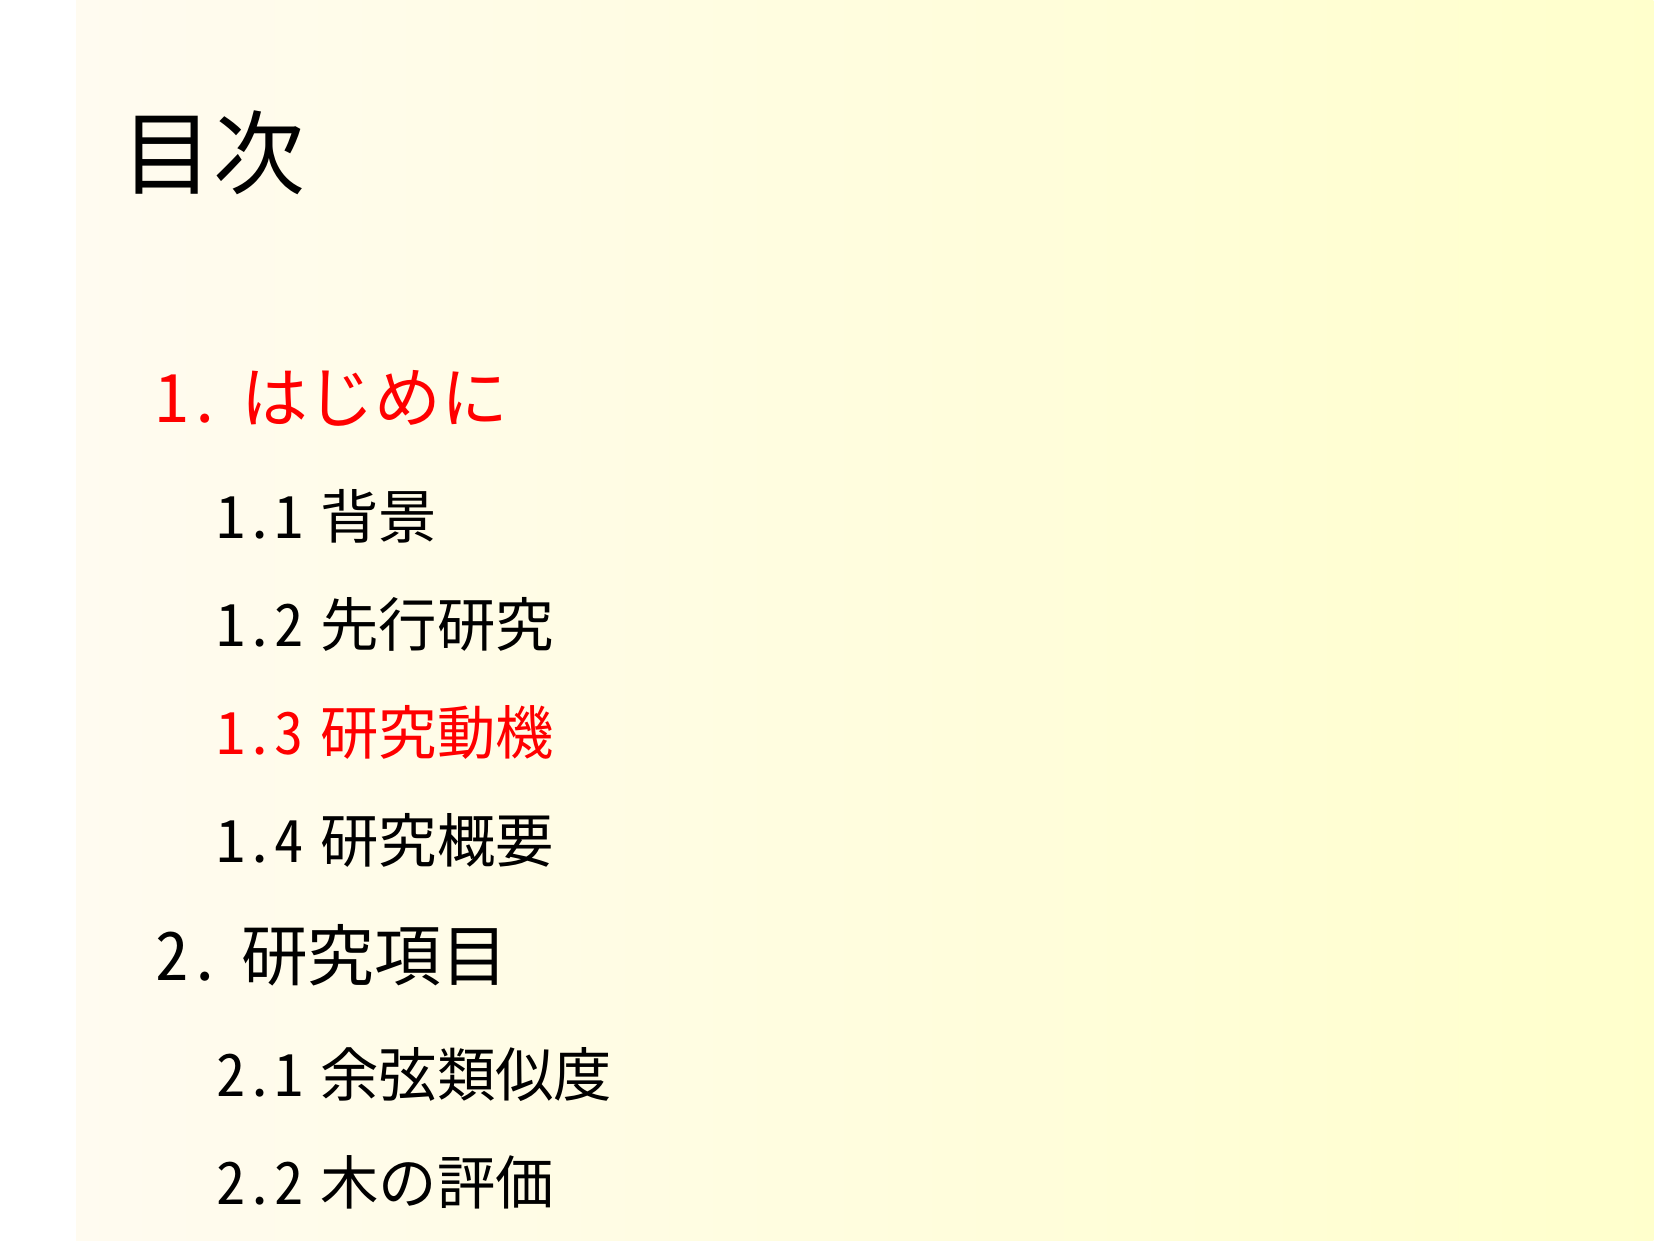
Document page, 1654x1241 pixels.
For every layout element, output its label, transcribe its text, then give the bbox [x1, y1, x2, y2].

list 1.はじめに 1.1背景 1.2先行研究 1.3研究動機 1.4研究概要 2.研究項目 2.1余弦類似度 2.2木の評価 3.研究結果 4.考察、今後の課題 [121, 344, 1534, 1192]
title 目次 [121, 43, 1534, 251]
